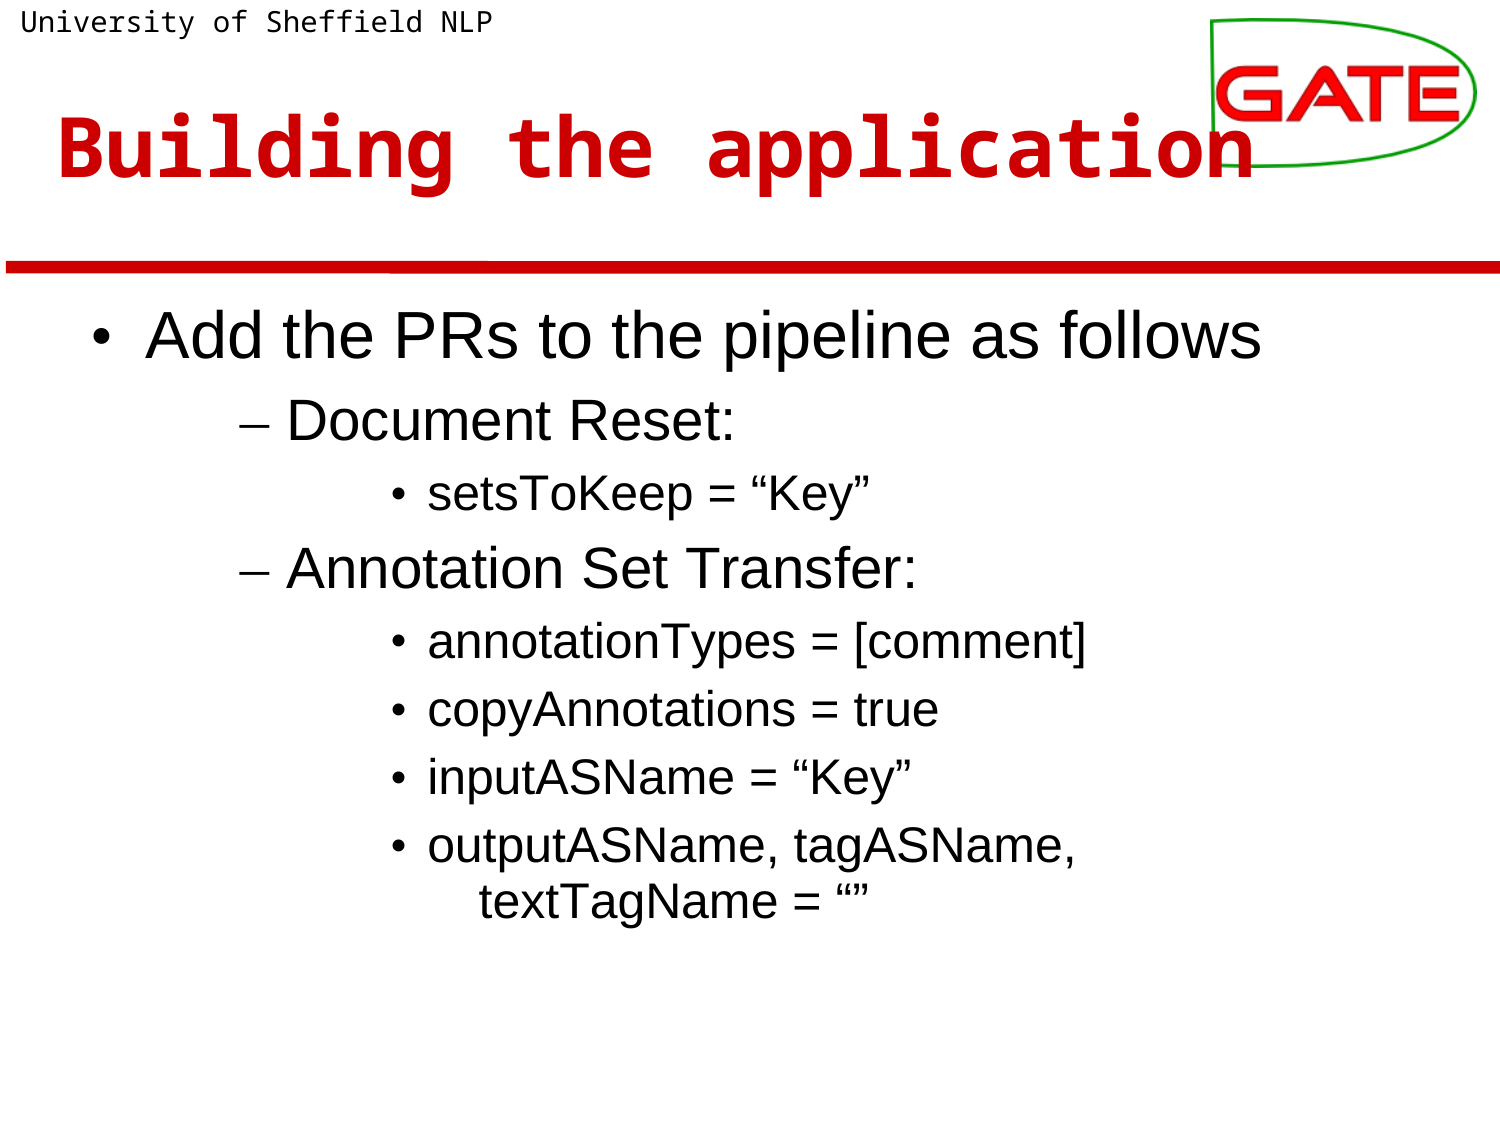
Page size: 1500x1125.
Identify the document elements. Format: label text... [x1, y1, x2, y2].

list Add the PRs to the pipeline as follows Document Reset: setsToKeep = “Key” Annotation Set Transfer: annotationTypes = [comment] copyAnnotations = true inputASName = “Key” outputASName, tagASName, textTagName = “” [74, 290, 1425, 1034]
picture [1210, 18, 1477, 168]
title Building the application [41, 37, 1391, 254]
